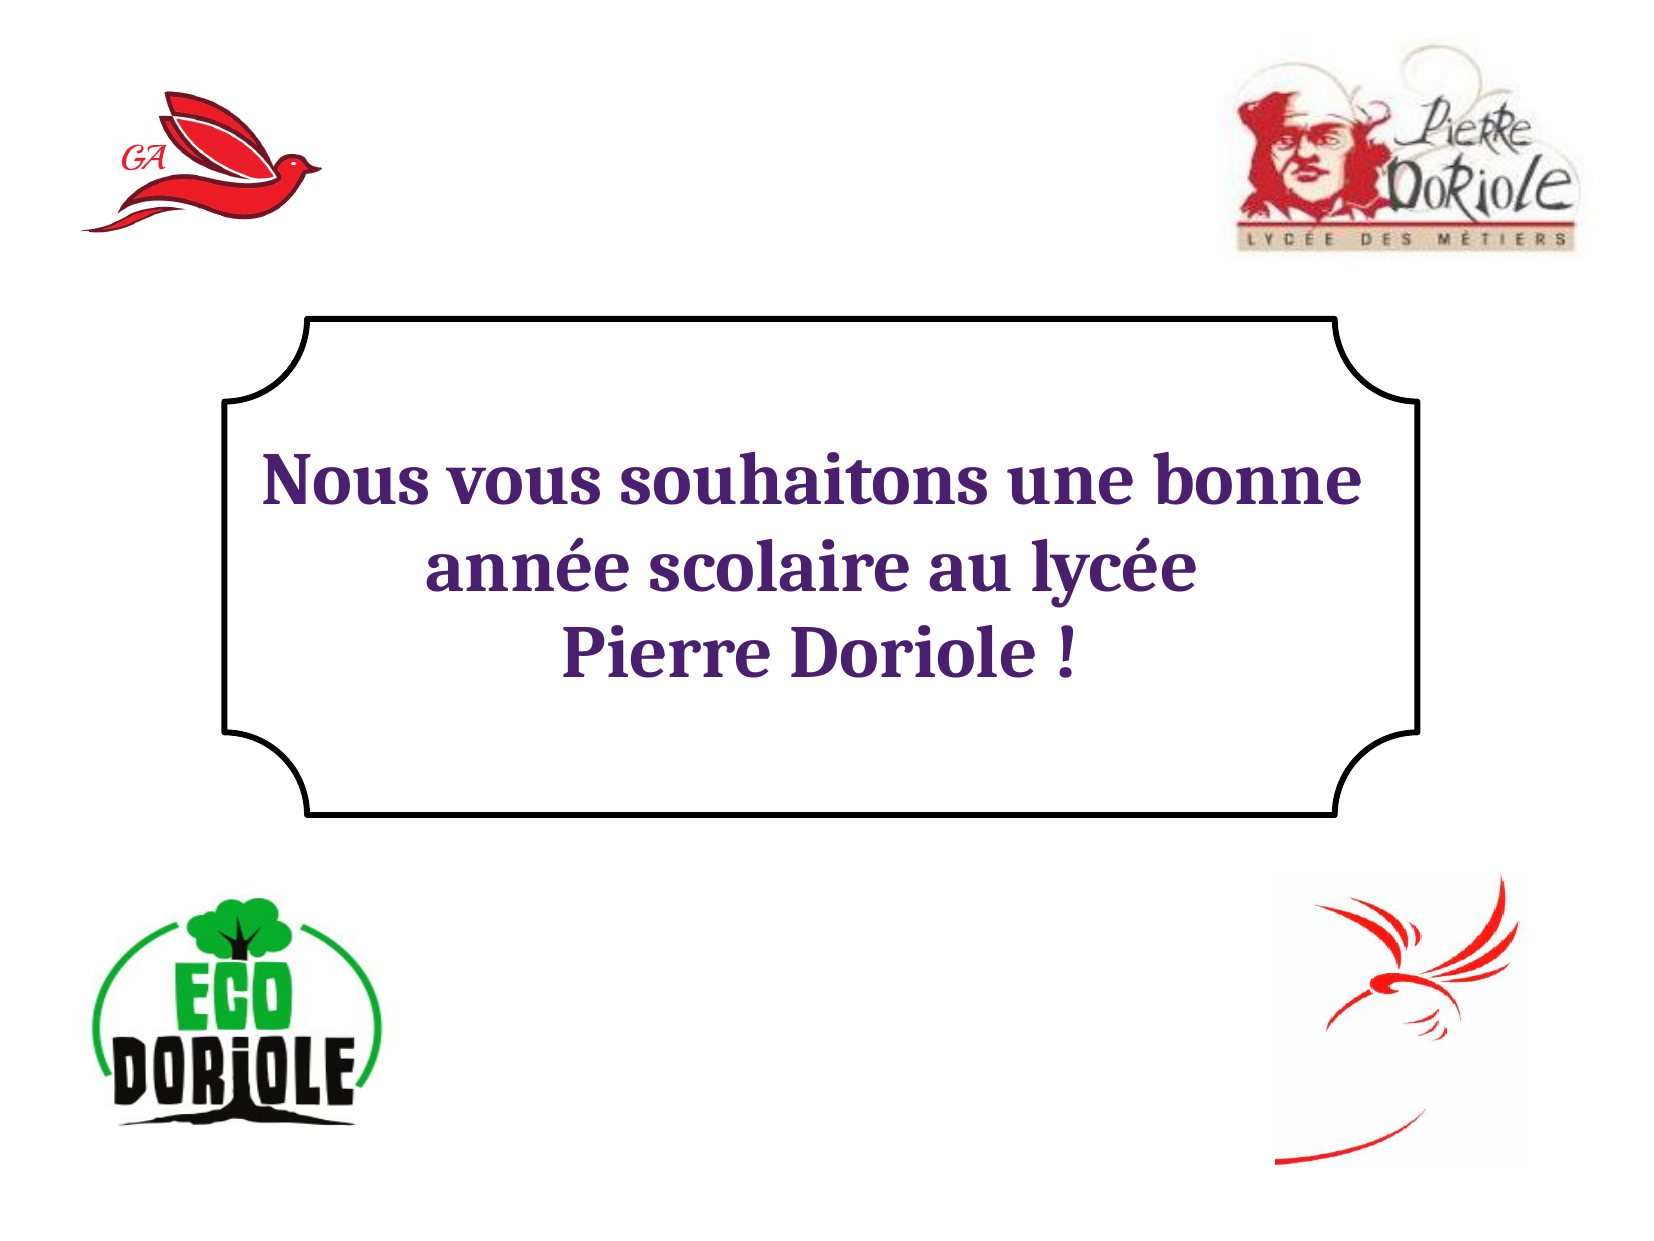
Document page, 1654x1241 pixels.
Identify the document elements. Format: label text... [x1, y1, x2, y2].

picture [0, 0, 402, 319]
picture [70, 885, 402, 1160]
text_box Nous vous souhaitons une bonne année scolaire au lycée Pierre Doriole ! [224, 318, 1418, 816]
picture [1275, 873, 1528, 1170]
picture [1216, 35, 1595, 260]
